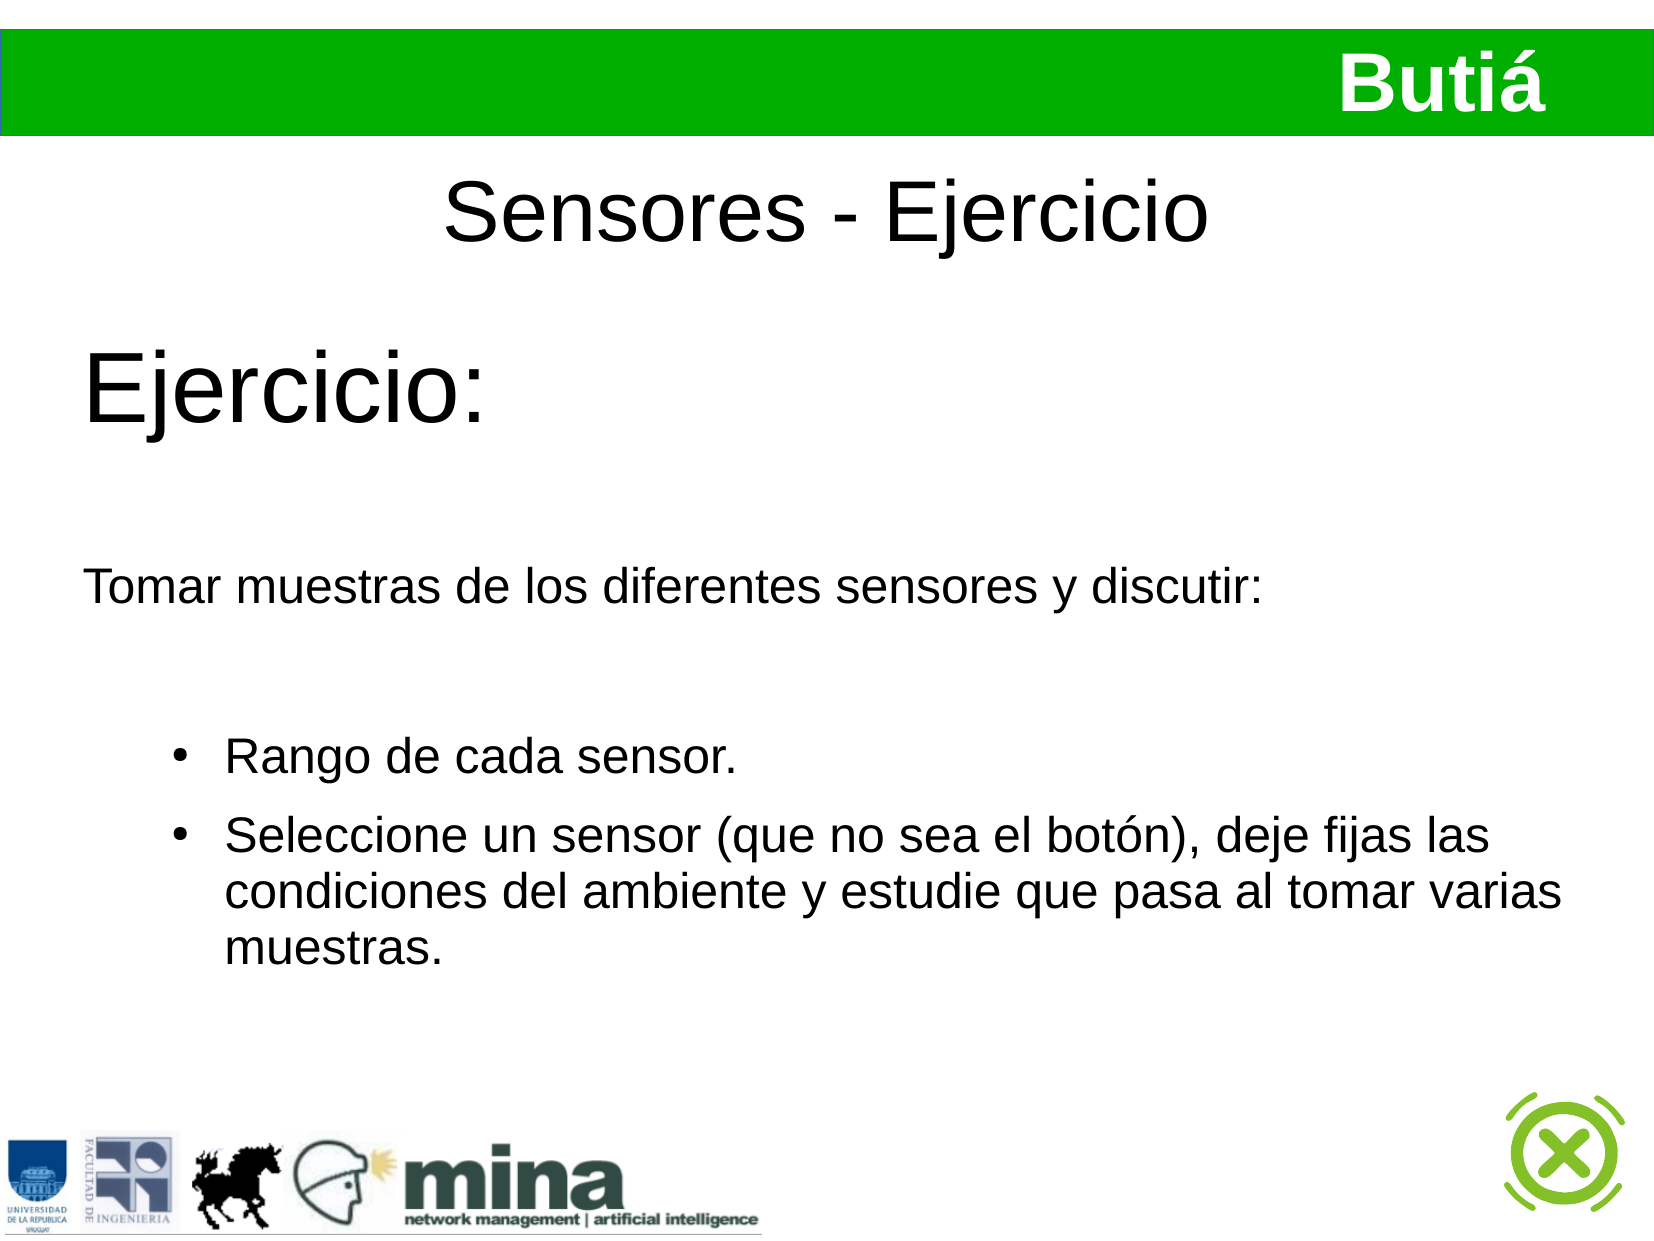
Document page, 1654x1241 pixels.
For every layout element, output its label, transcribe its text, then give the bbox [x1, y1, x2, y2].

list Ejercicio: Tomar muestras de los diferentes sensores y discutir: Rango de cada sensor. Seleccione un sensor (que no sea el botón), deje fijas las condiciones del ambiente y estudie que pasa al tomar varias muestras. [82, 331, 1571, 1151]
title Sensores - Ejercicio [82, 108, 1571, 316]
picture [1504, 1092, 1625, 1212]
picture [5, 1130, 762, 1235]
